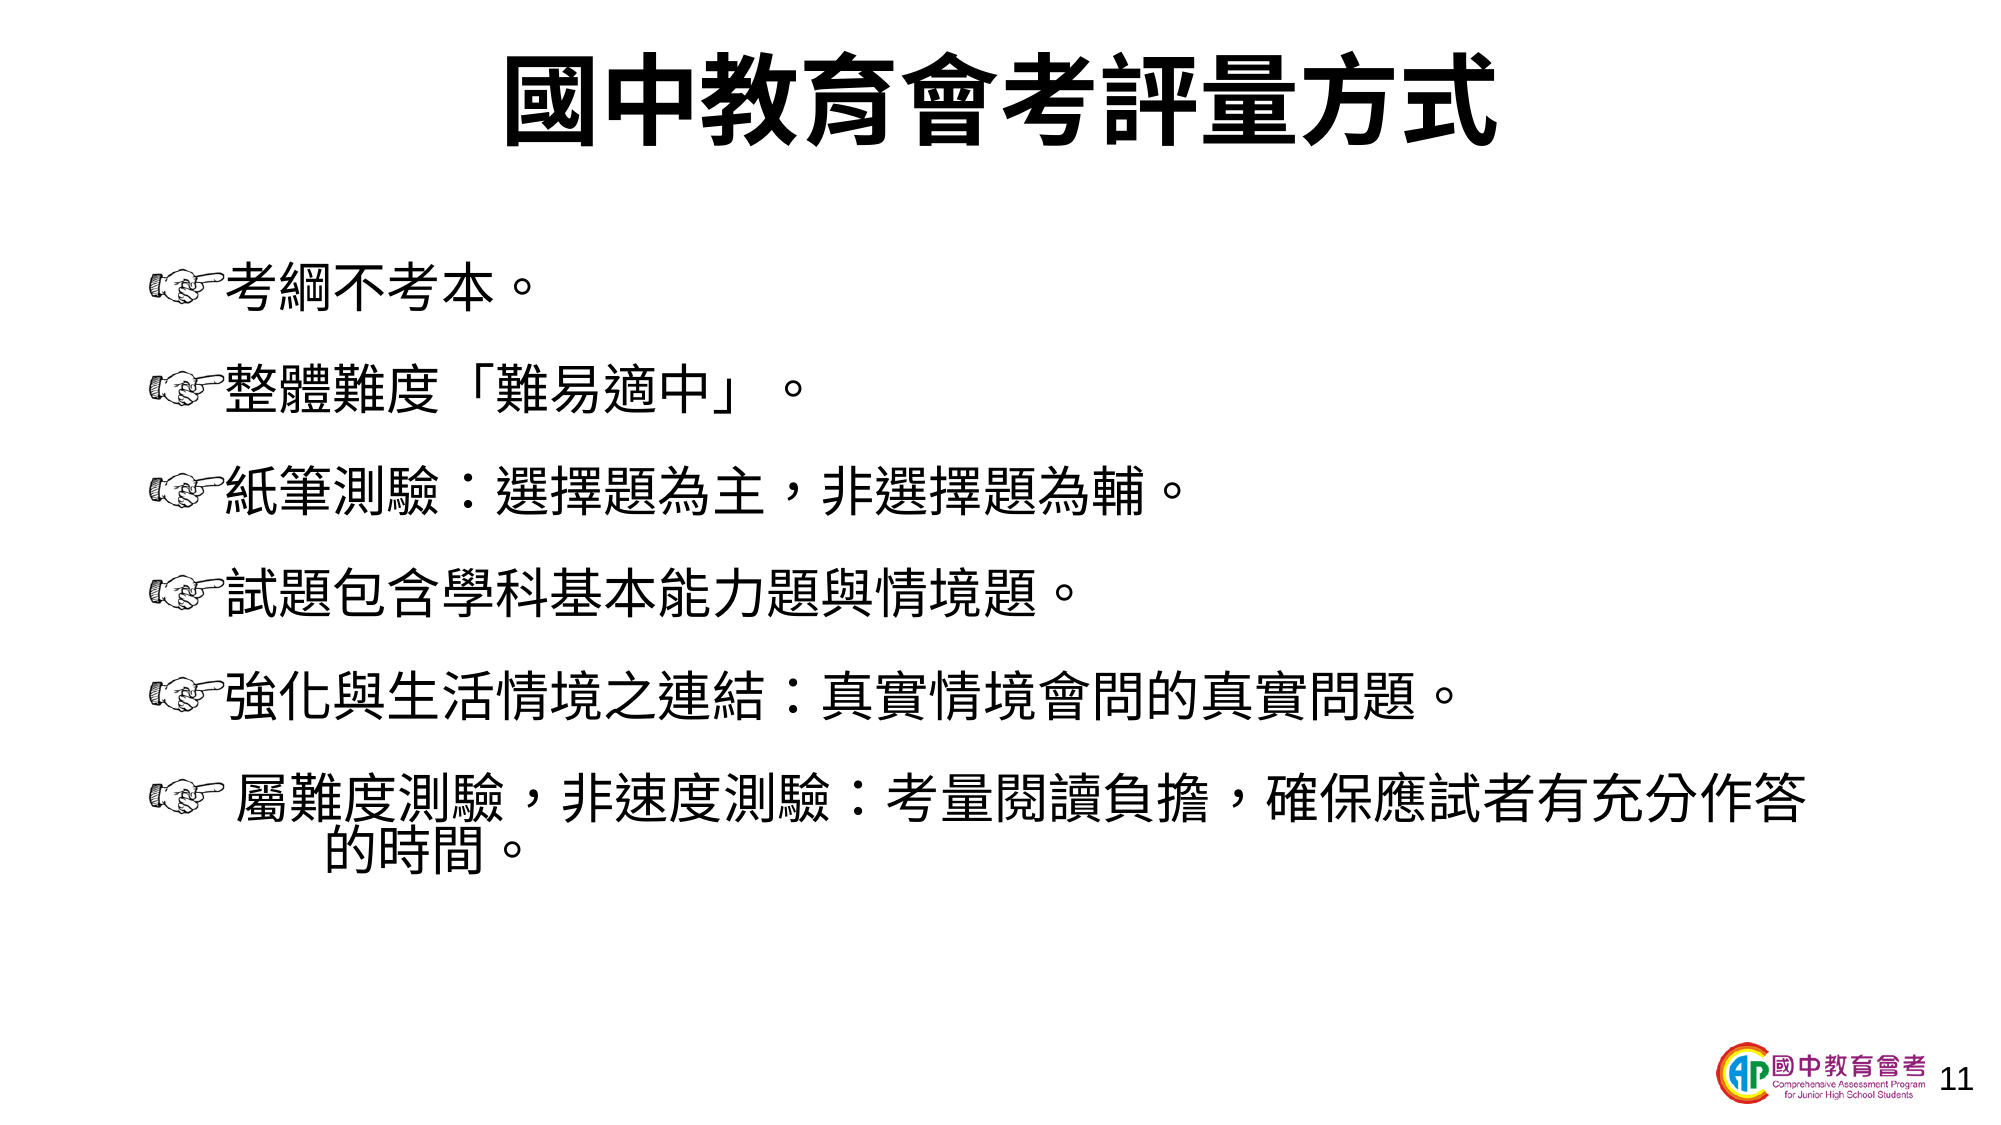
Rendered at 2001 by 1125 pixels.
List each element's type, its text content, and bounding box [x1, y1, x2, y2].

text_box [1923, 1047, 2000, 1108]
list 考綱不考本。 整體難度「難易適中」。 紙筆測驗：選擇題為主，非選擇題為輔。 試題包含學科基本能力題與情境題。 強化與生活情境之連結：真實情境會問的真實問題。 屬難度測驗，非速度測驗：考量閱讀負擔，確保應試者有充分作答的時間。 [132, 258, 1858, 973]
title 國中教育會考評量方式 [50, 30, 1951, 156]
